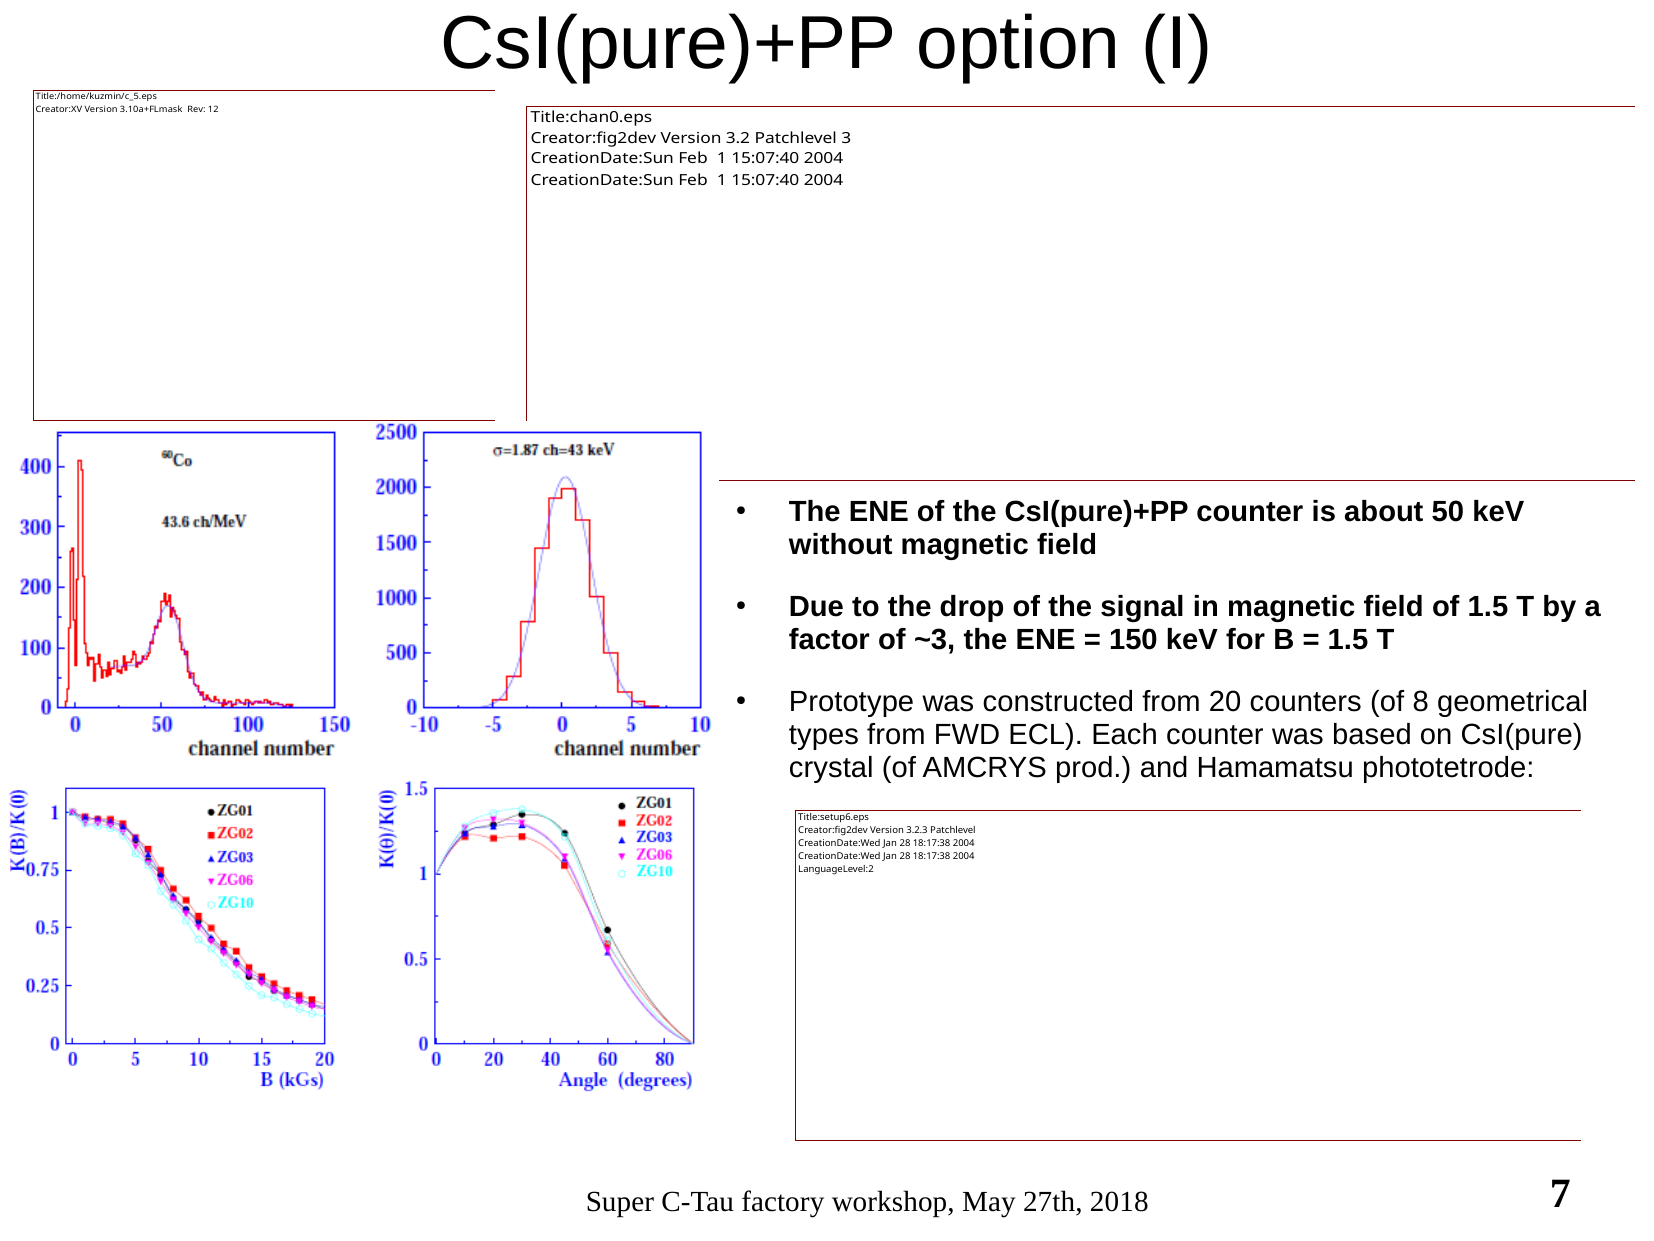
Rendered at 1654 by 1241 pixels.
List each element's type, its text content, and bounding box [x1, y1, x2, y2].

picture [795, 810, 1581, 1141]
picture [15, 90, 1636, 766]
picture [0, 779, 706, 1096]
title CsI(pure)+PP option (I) [82, 0, 1571, 85]
list The ENE of the CsI(pure)+PP counter is about 50 keV without magnetic field Due to the drop of the signal in magnetic field of 1.5 T by a factor of ~3, the ENE = 150 keV for B = 1.5 T Prototype was constructed from 20 counters (of 8 geometrical types from FWD ECL). Each counter was based on CsI(pure) crystal (of AMCRYS prod.) and Hamamatsu phototetrode: [718, 495, 1636, 841]
